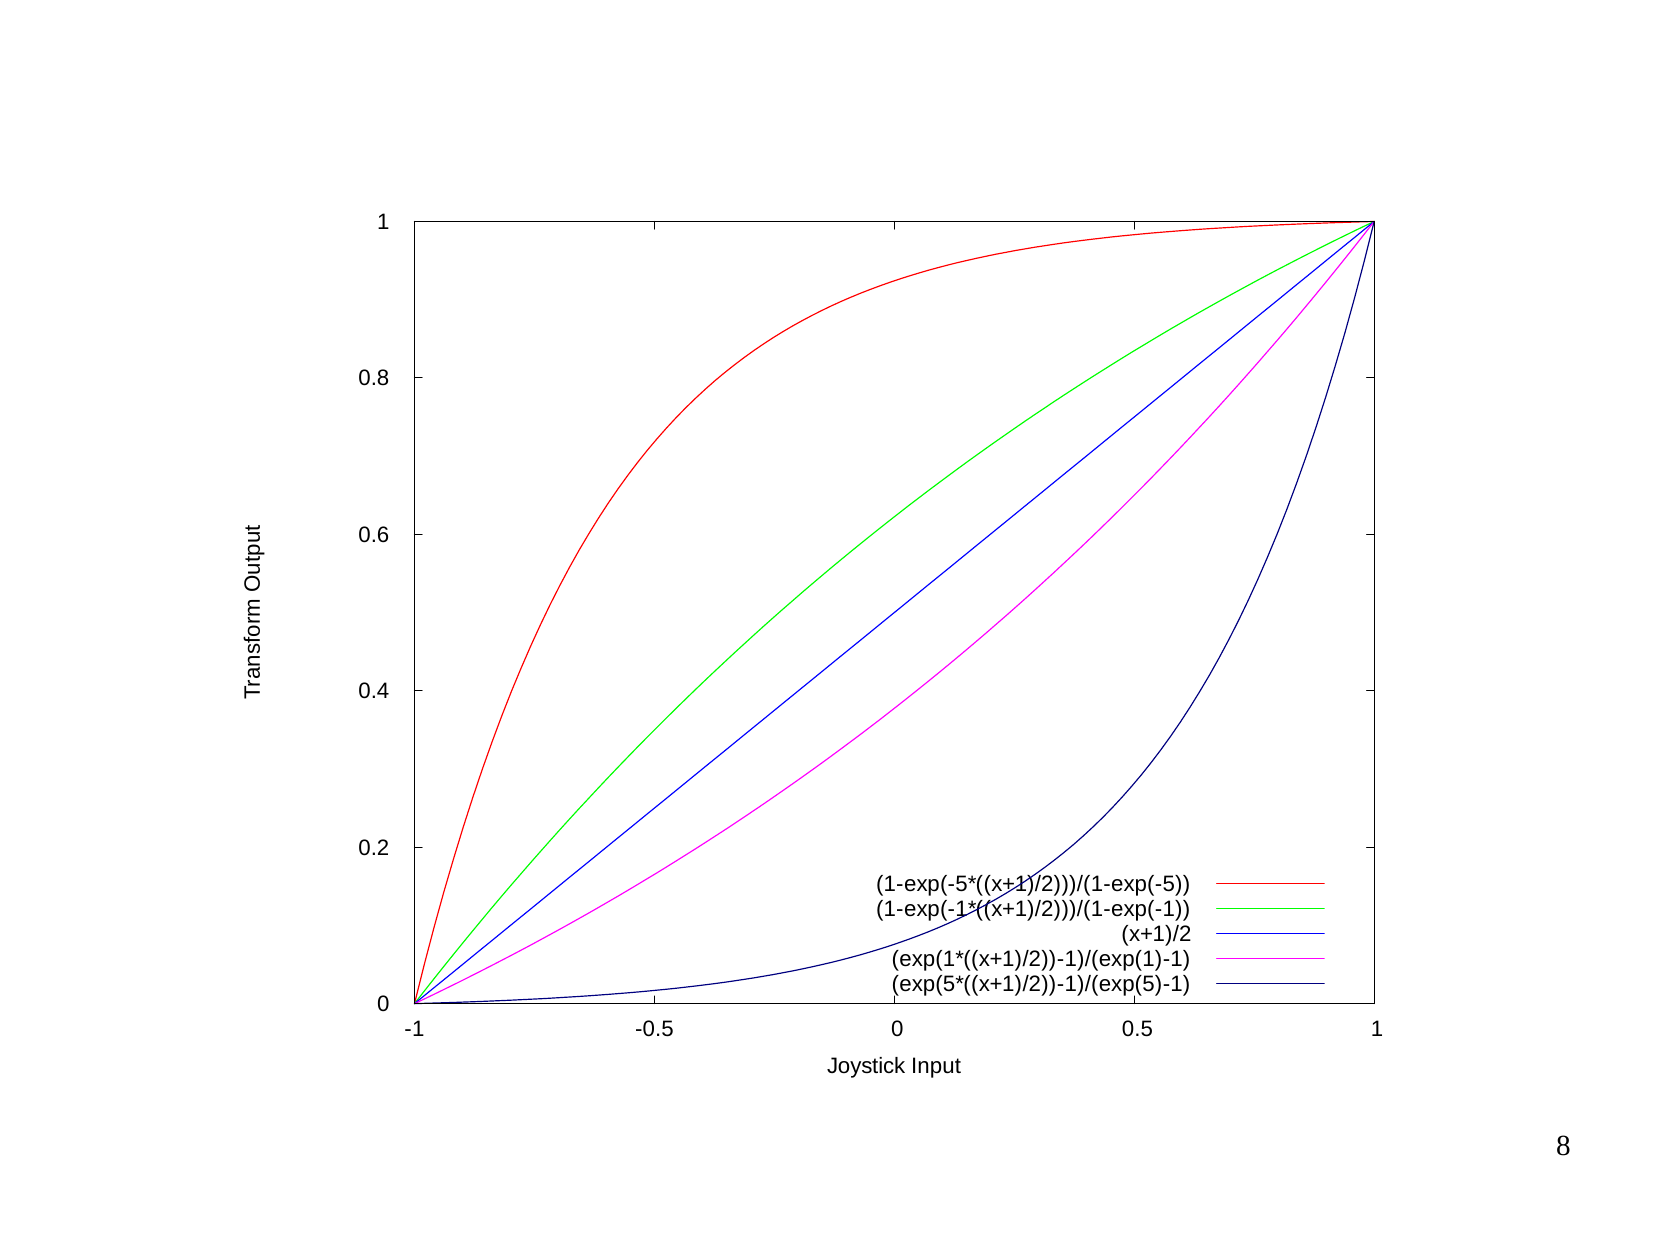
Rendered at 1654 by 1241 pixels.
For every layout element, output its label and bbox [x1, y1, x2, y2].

picture [227, 171, 1437, 1079]
